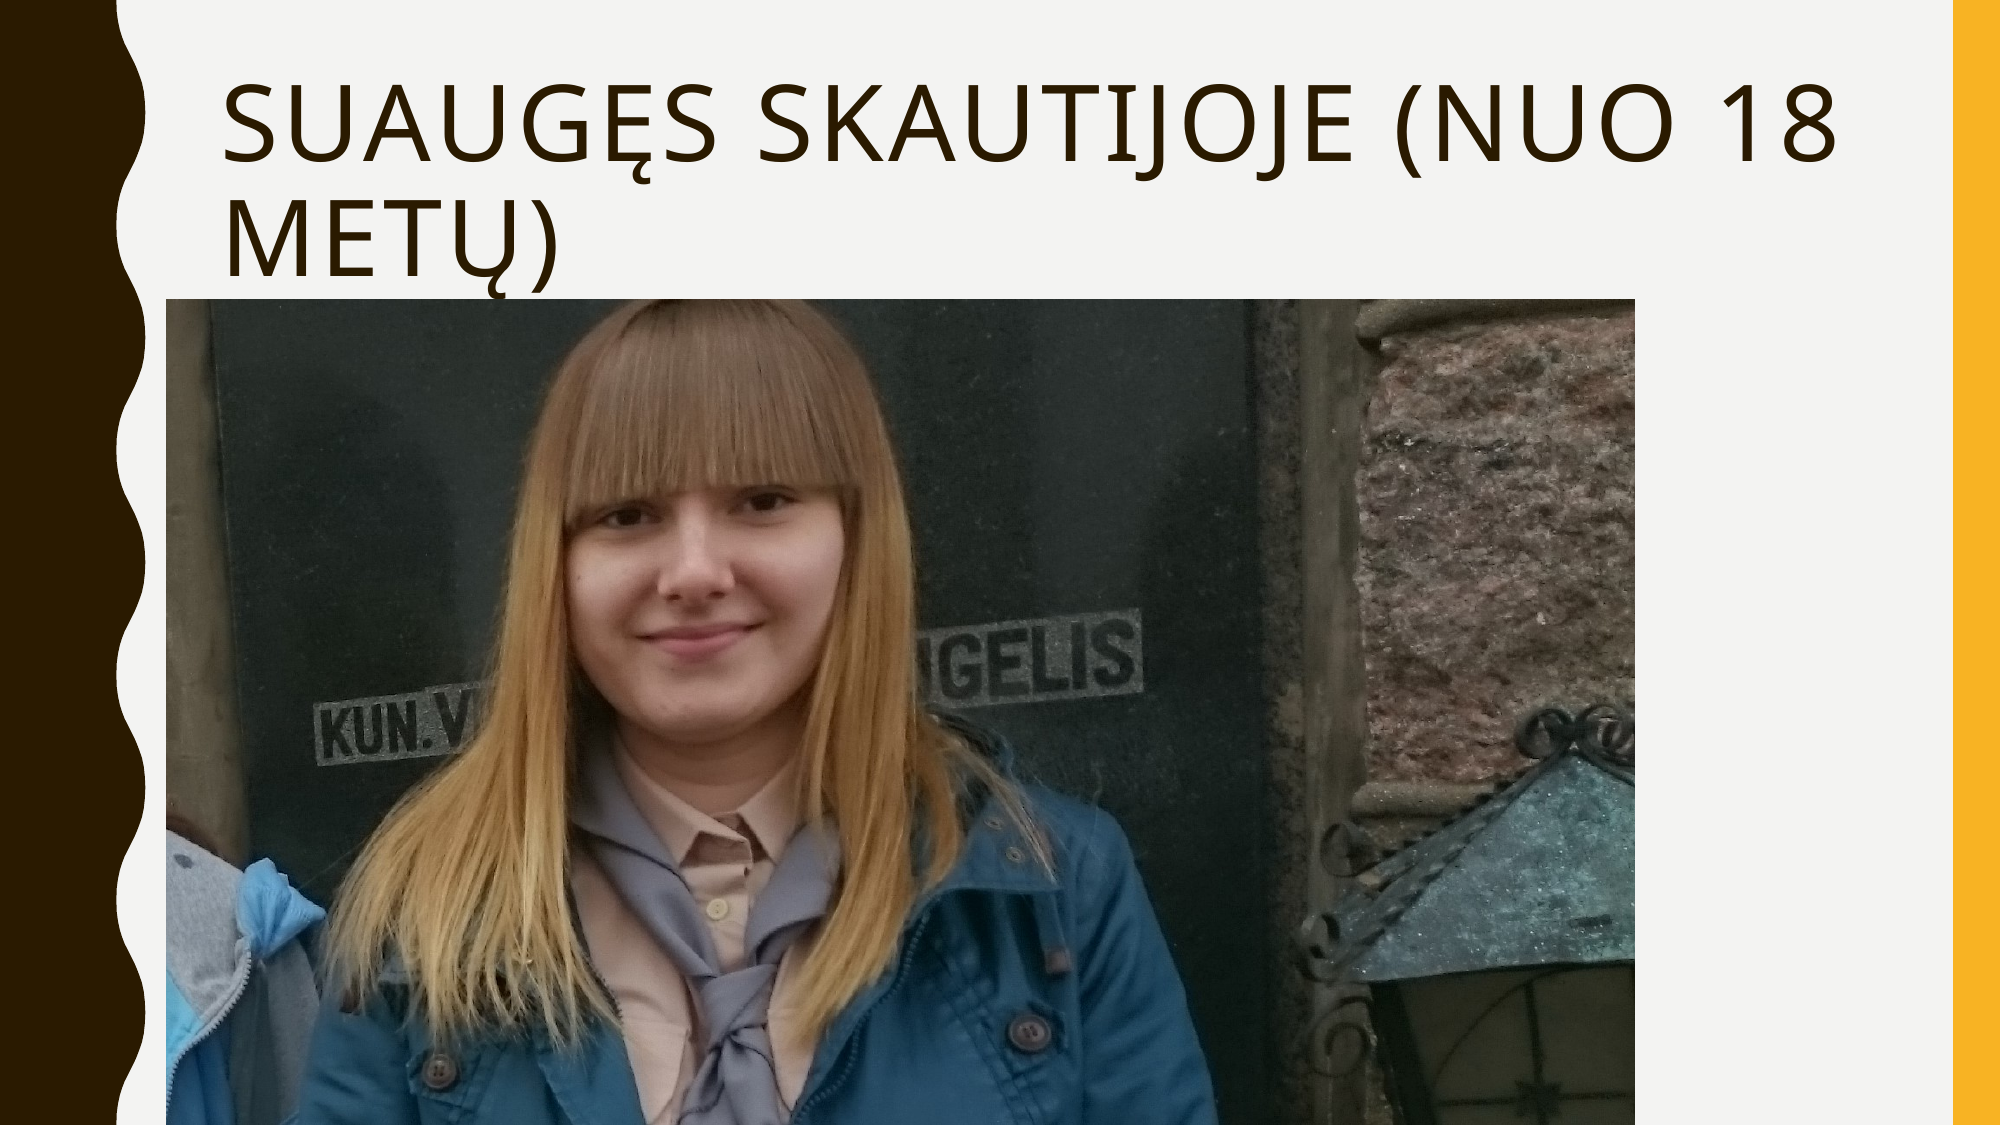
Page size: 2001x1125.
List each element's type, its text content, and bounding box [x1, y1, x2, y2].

title Suaugęs skautijoje (nuo 18 metų) [205, 62, 1876, 308]
picture [166, 299, 1635, 1125]
